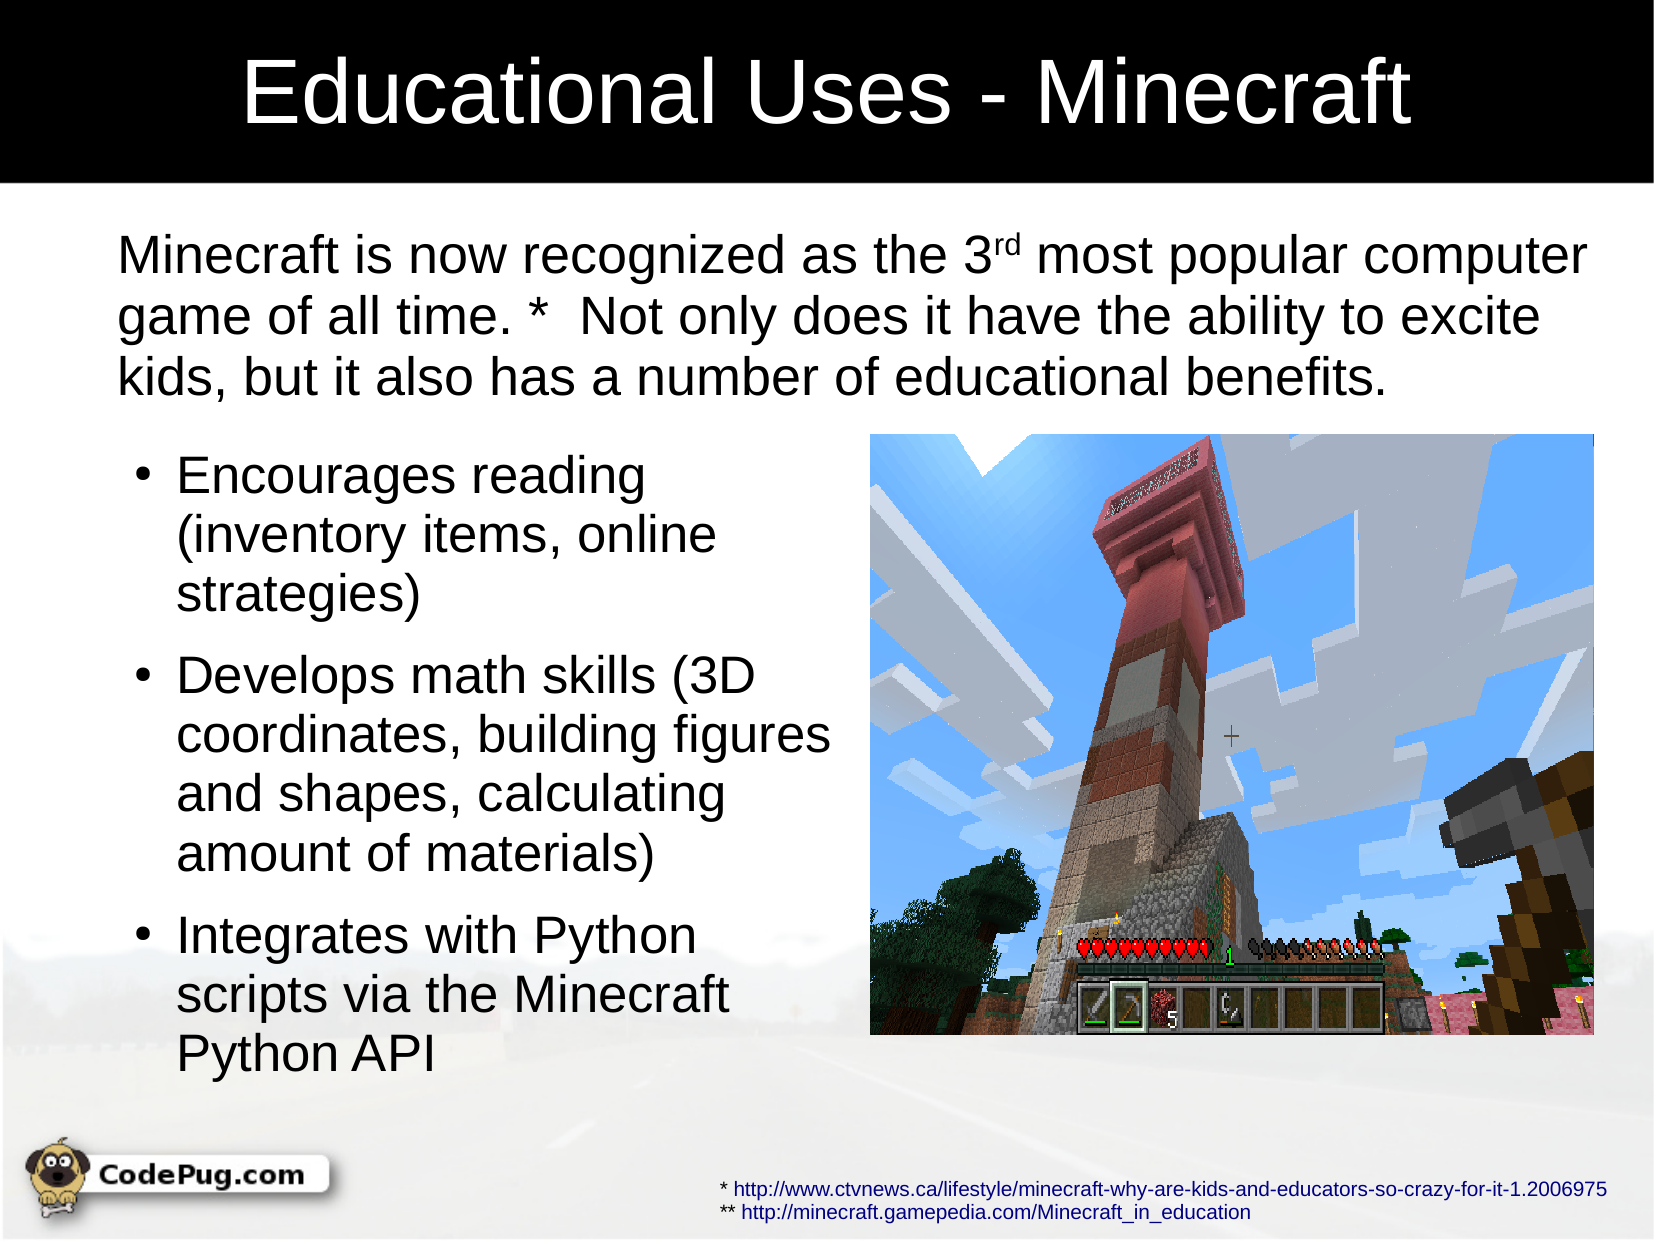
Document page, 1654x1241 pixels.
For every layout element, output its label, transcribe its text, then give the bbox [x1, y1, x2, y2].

text_box Minecraft is now recognized as the 3rd most popular computer game of all time. * Not only does it have the ability to excite kids, but it also has a number of educational benefits. [60, 225, 1606, 463]
text_box * http://www.ctvnews.ca/lifestyle/minecraft-why-are-kids-and-educators-so-crazy-for-it-1.2006975 ** http://minecraft.gamepedia.com/Minecraft_in_education [705, 1170, 1636, 1231]
title Educational Uses - Minecraft [82, 19, 1571, 166]
list Encourages reading (inventory items, online strategies) Develops math skills (3D coordinates, building figures and shapes, calculating amount of materials) Integrates with Python scripts via the Minecraft Python API [120, 463, 856, 1096]
picture [0, 0, 1654, 1241]
